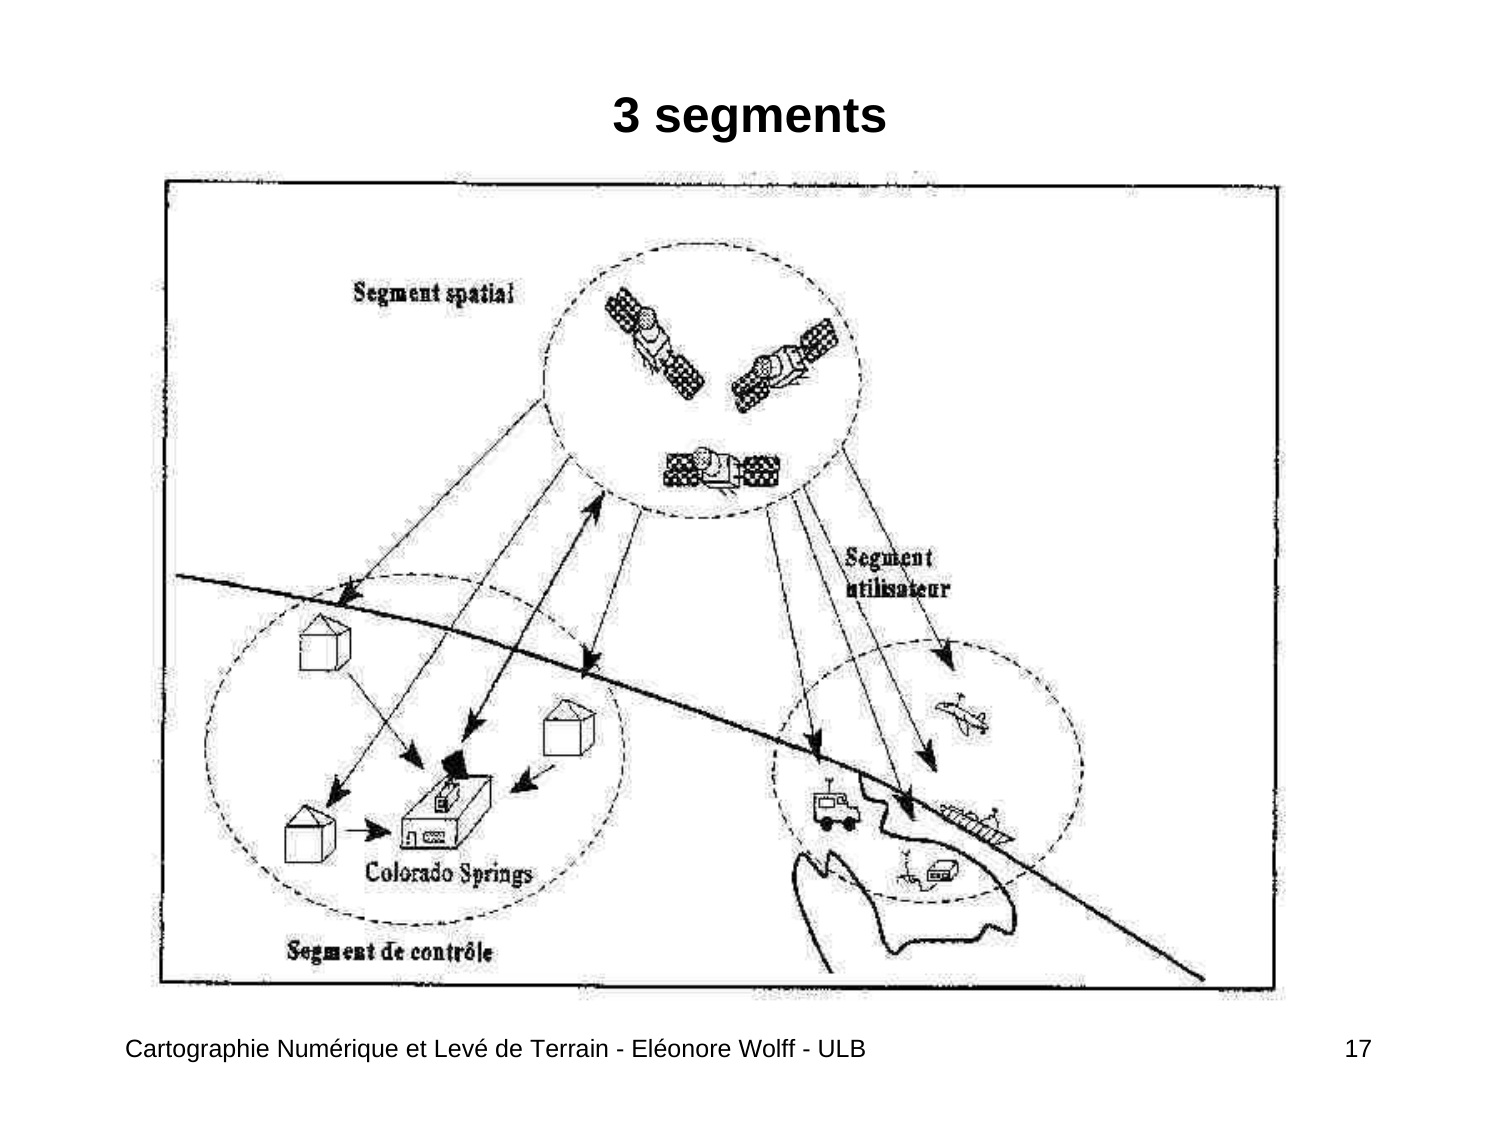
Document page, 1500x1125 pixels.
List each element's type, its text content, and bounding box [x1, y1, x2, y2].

text_box <number> [1279, 1024, 1388, 1100]
picture [138, 158, 1291, 1019]
title 3 segments [112, 68, 1388, 157]
text_box Cartographie Numérique et Levé de Terrain - Eléonore Wolff - ULB [110, 1024, 1271, 1100]
